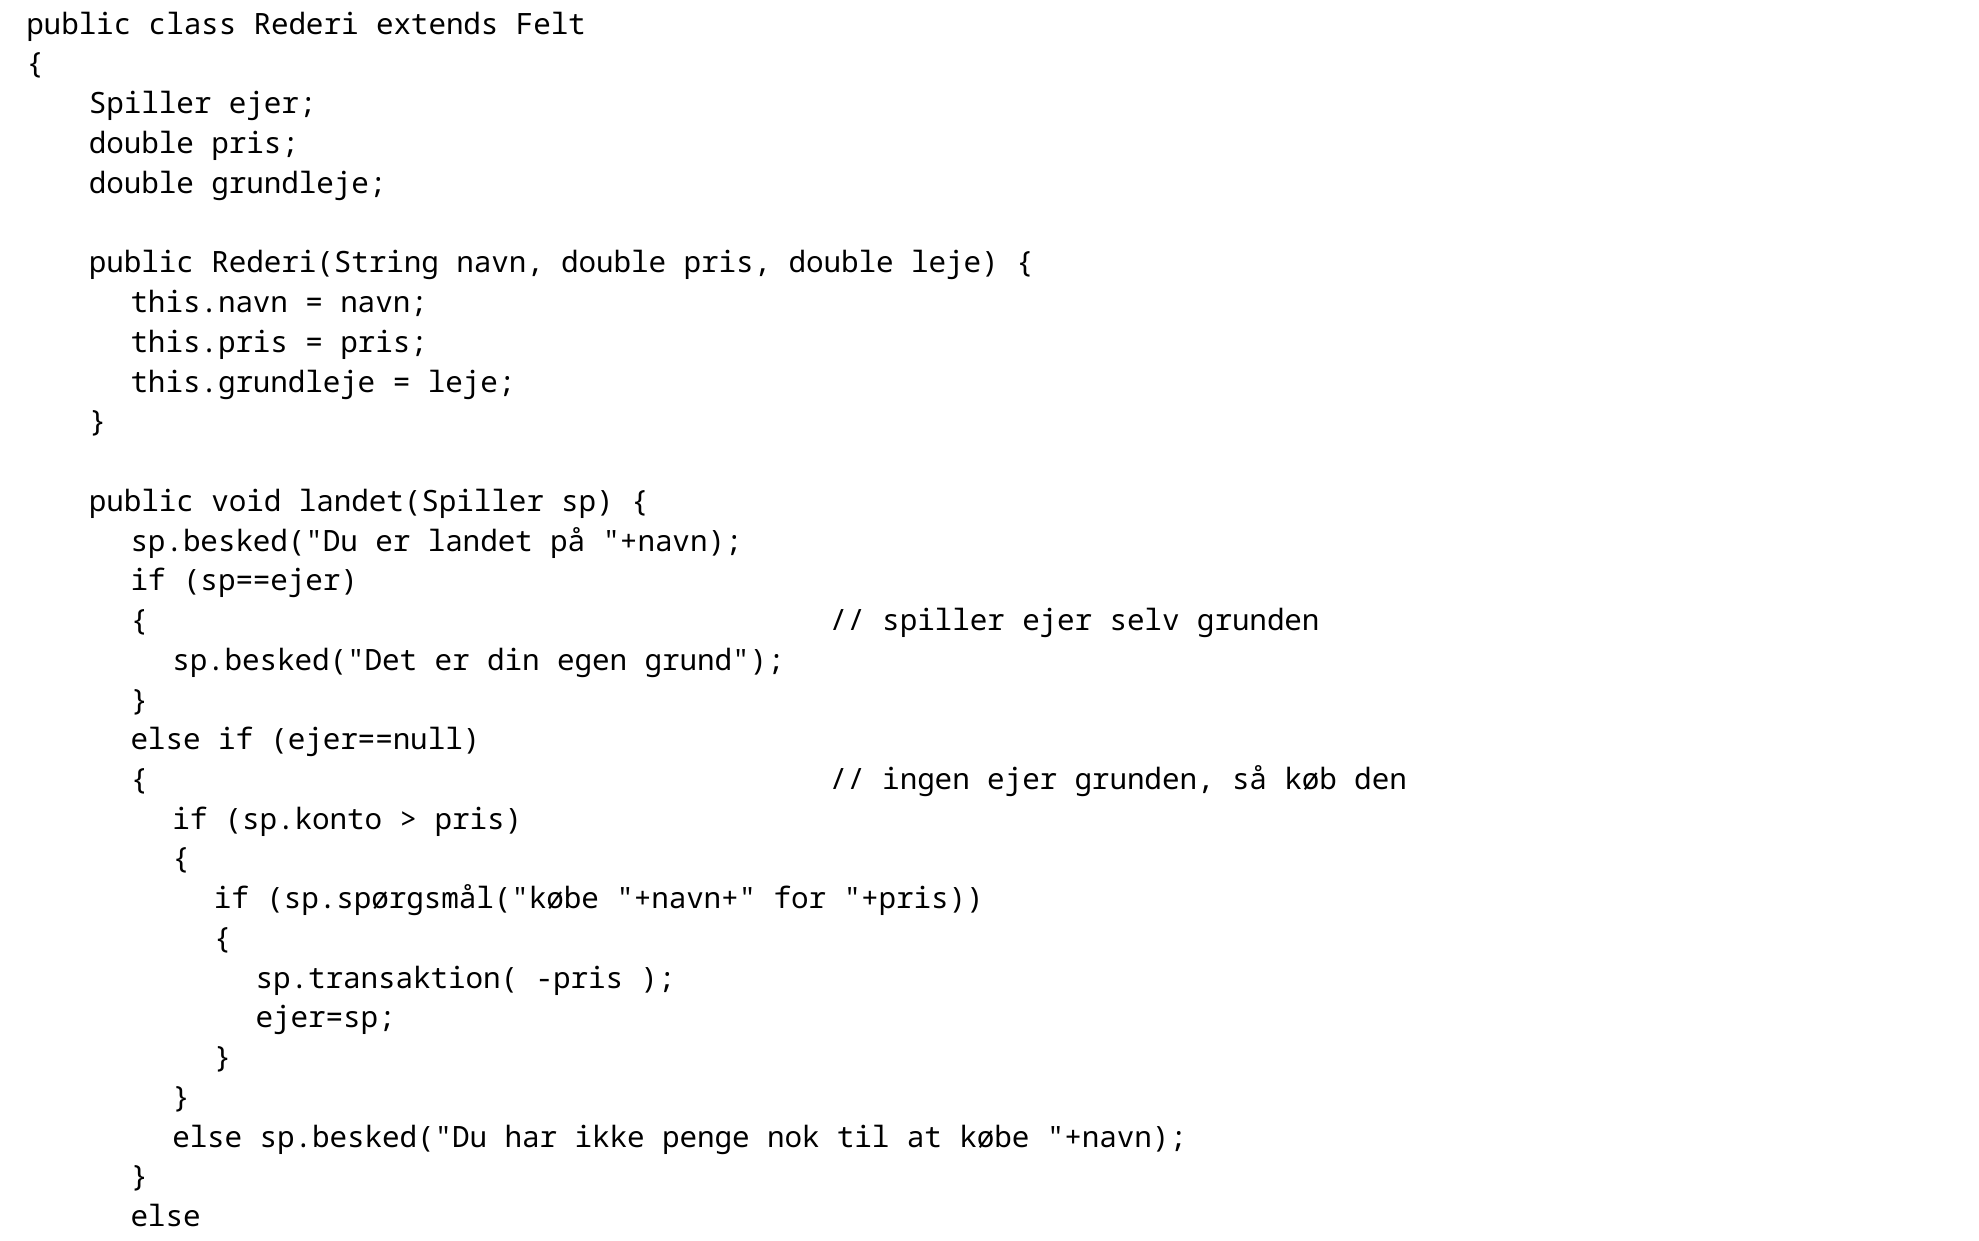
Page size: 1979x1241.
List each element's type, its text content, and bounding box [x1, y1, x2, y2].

text_box public class Rederi extends Felt { Spiller ejer; double pris; double grundleje; public Rederi(String navn, double pris, double leje) { this.navn = navn; this.pris = pris; this.grundleje = leje; } public void landet(Spiller sp) { sp.besked("Du er landet på "+navn); if (sp==ejer) { // spiller ejer selv grunden sp.besked("Det er din egen grund"); } else if (ejer==null) { // ingen ejer grunden, så køb den if (sp.konto > pris) { if (sp.spørgsmål("købe "+navn+" for "+pris)) { sp.transaktion( -pris ); ejer=sp; } } else sp.besked("Du har ikke penge nok til at købe "+navn); } else { // feltet ejes af anden spiller sp.besked("Leje: "+grundleje); sp.betal(ejer, grundleje); // spiller betaler til ejeren } } } [20, 0, 1415, 1213]
